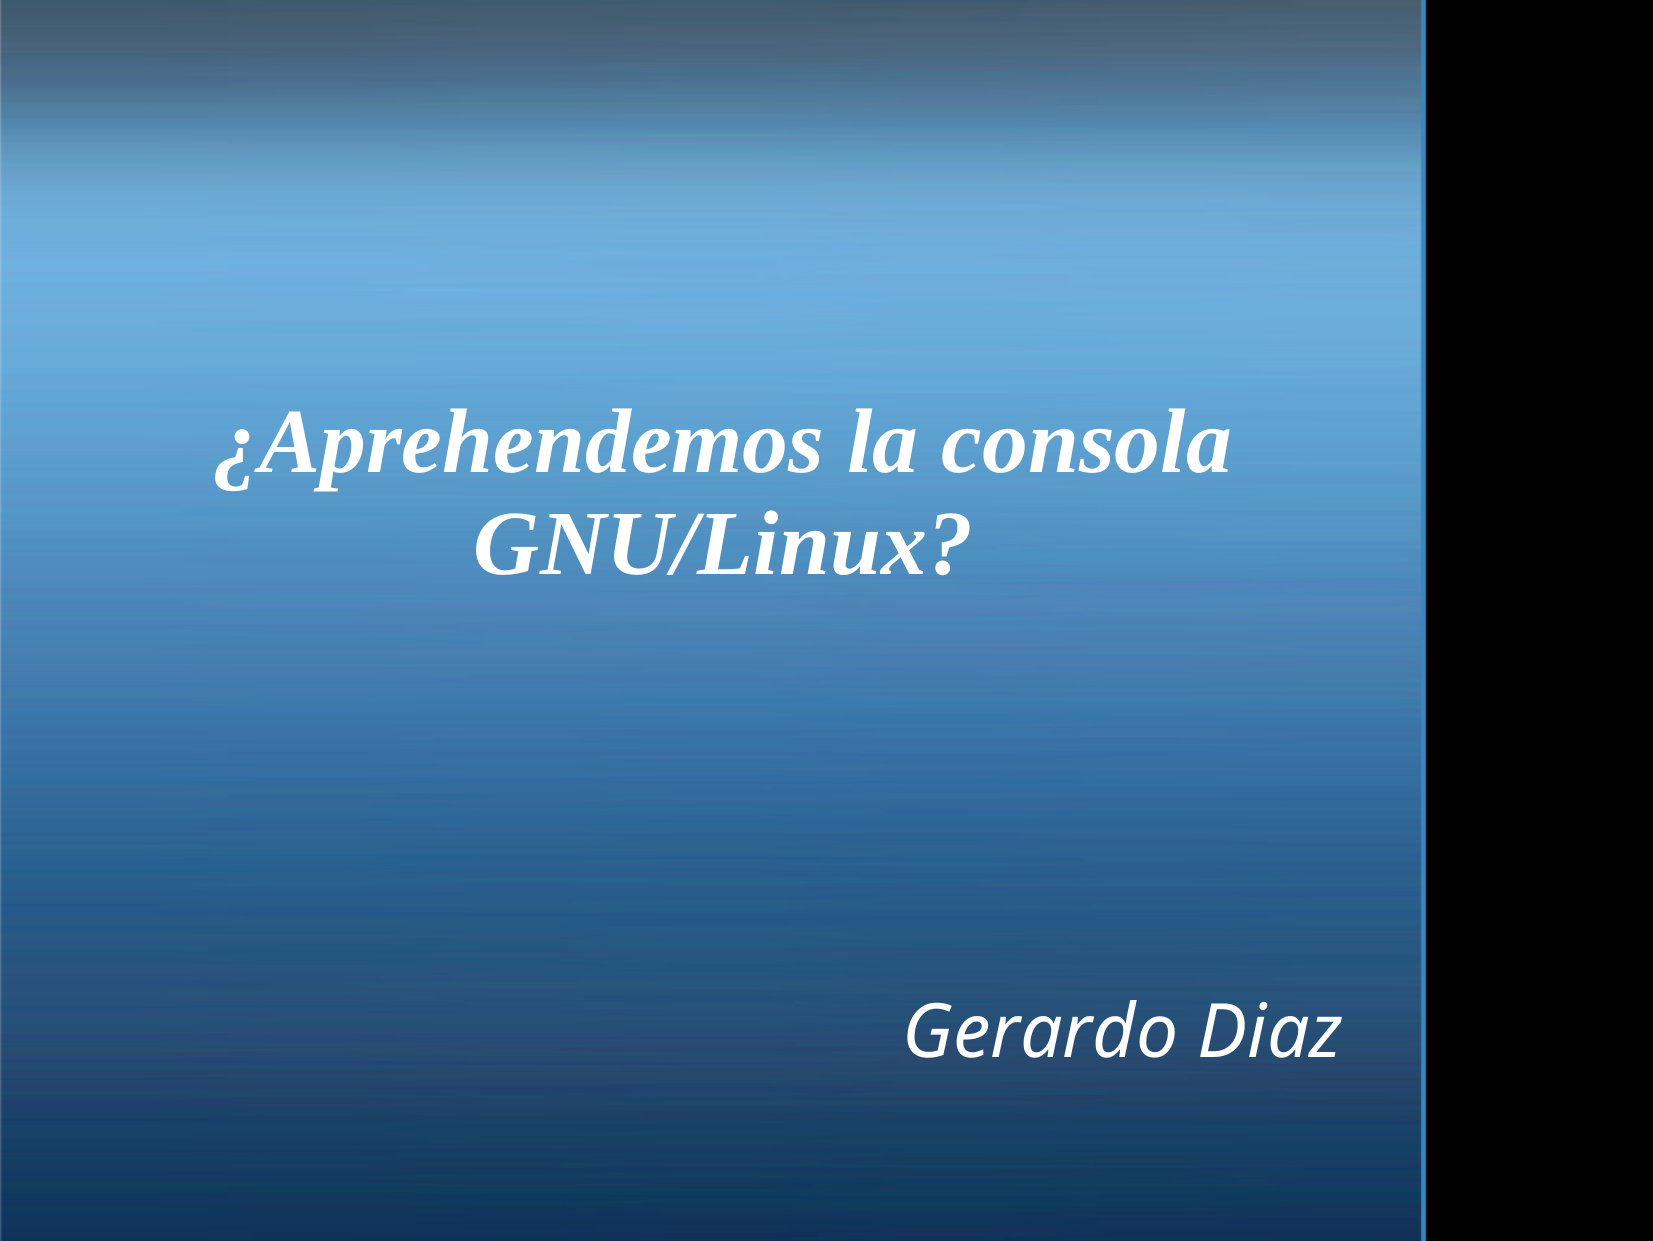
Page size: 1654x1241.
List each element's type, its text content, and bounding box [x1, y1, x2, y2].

picture [0, 0, 1654, 1241]
title ¿Aprehendemos la consola GNU/Linux? [0, 388, 1448, 597]
title Gerardo Diaz [375, 975, 1344, 1082]
